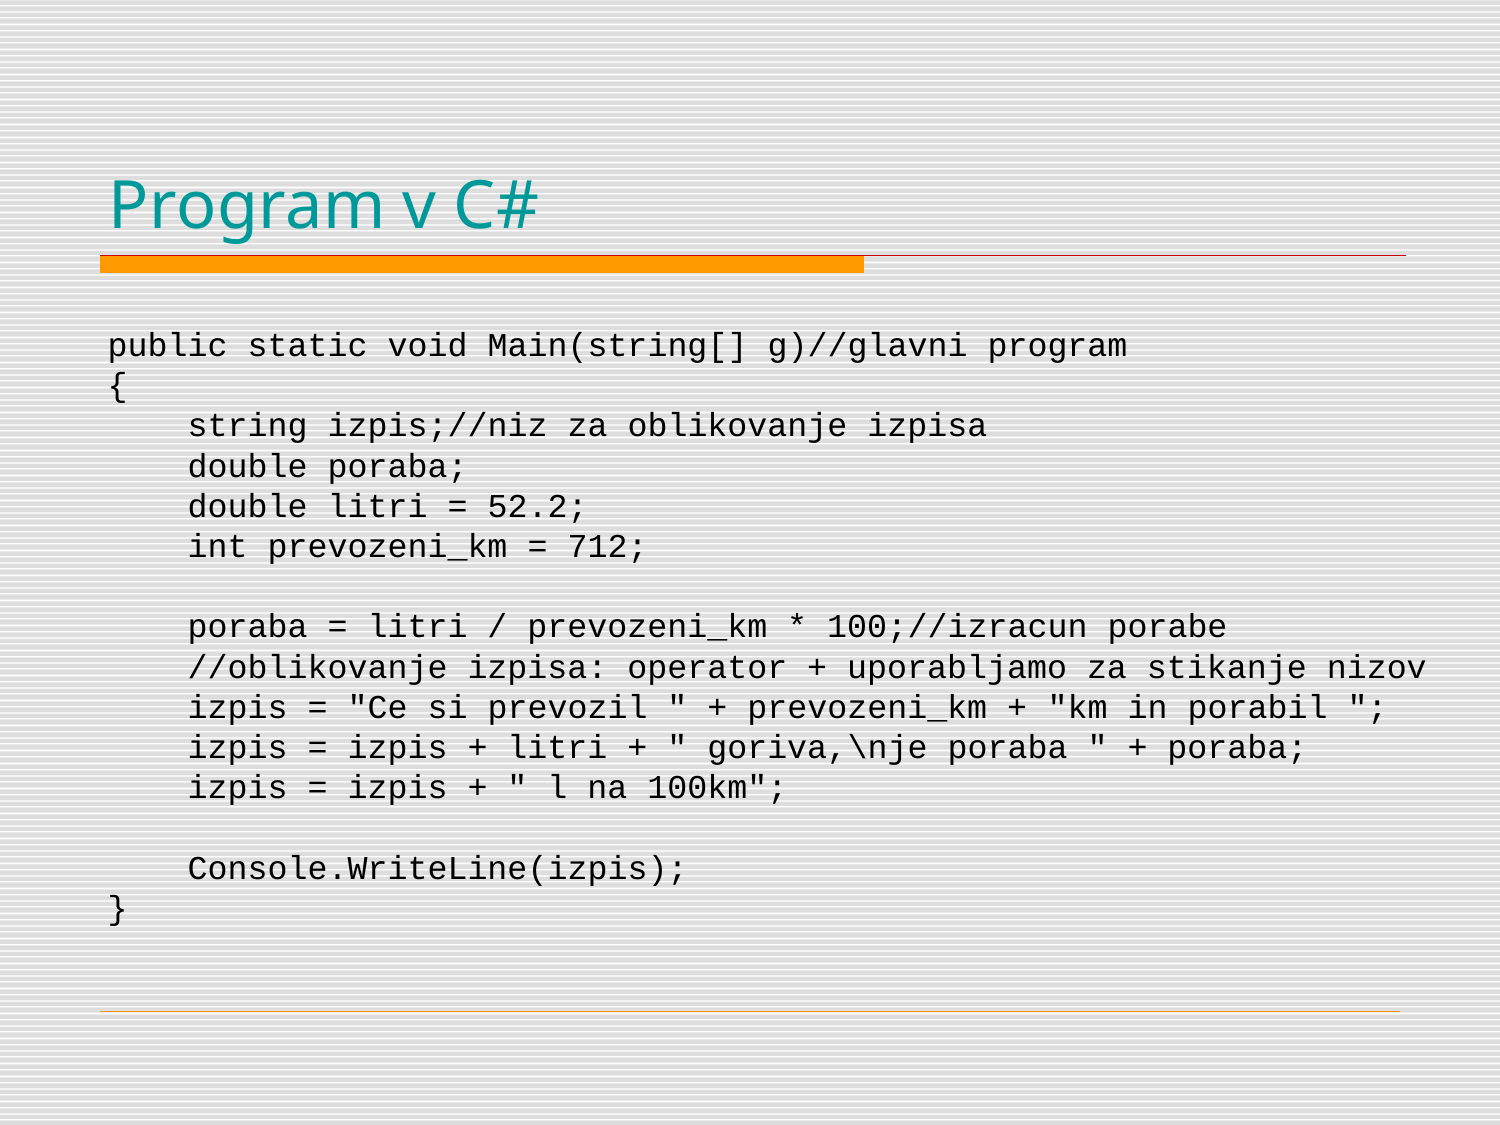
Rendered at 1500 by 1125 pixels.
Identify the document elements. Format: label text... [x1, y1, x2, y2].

title Program v C# [94, 49, 1407, 250]
list public static void Main(string[] g)//glavni program { string izpis;//niz za oblikovanje izpisa double poraba; double litri = 52.2; int prevozeni_km = 712; poraba = litri / prevozeni_km * 100;//izracun porabe //oblikovanje izpisa: operator + uporabljamo za stikanje nizov izpis = "Ce si prevozil " + prevozeni_km + "km in porabil "; izpis = izpis + litri + " goriva,\nje poraba " + poraba; izpis = izpis + " l na 100km"; Console.WriteLine(izpis); } [92, 287, 1471, 1012]
picture [0, 0, 1500, 1125]
